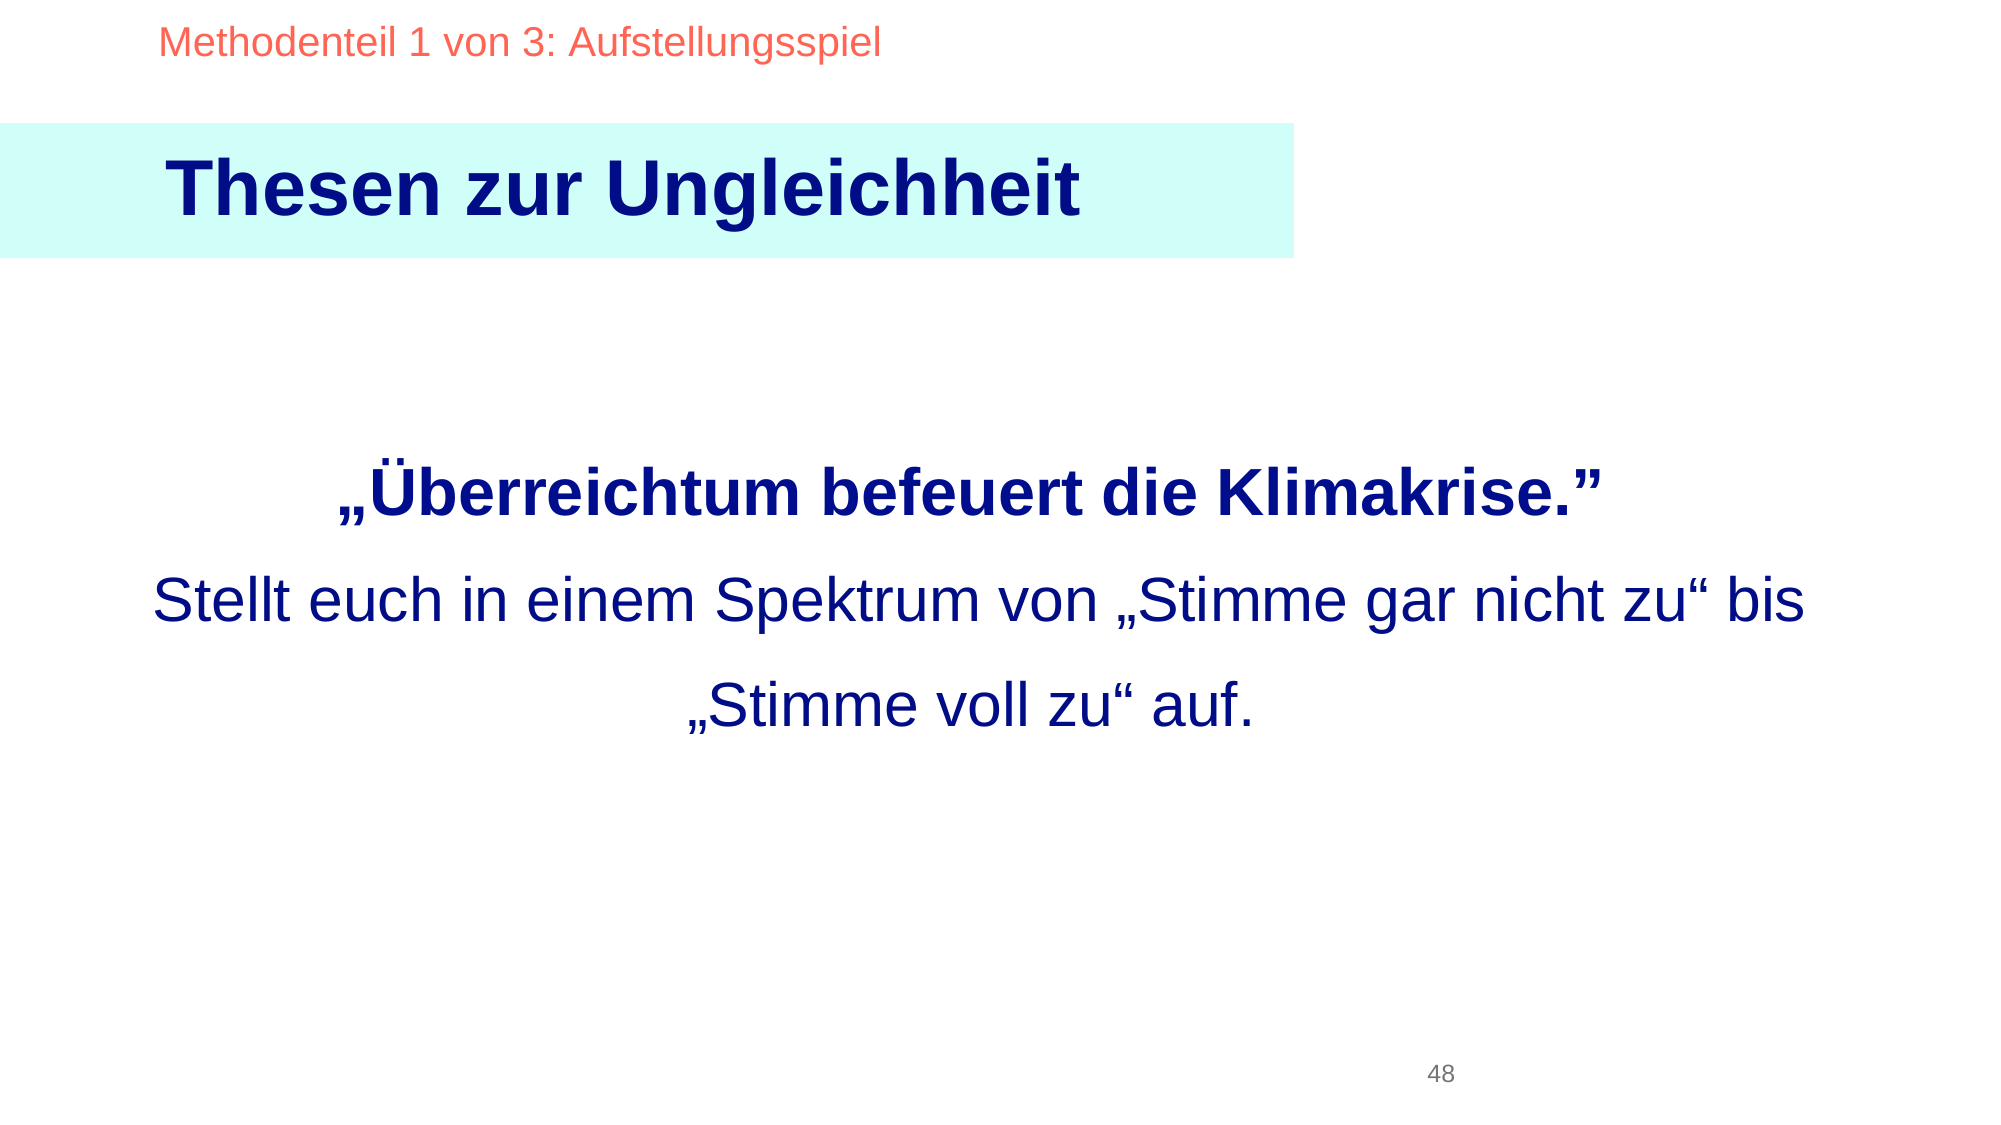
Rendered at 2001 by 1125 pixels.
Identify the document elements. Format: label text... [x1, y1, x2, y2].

list Thesen zur Ungleichheit [150, 126, 1146, 255]
list Methodenteil 1 von 3: Aufstellungsspiel [105, 12, 1242, 93]
list „Überreichtum befeuert die Klimakrise.” Stellt euch in einem Spektrum von „Stimme gar nicht zu“ bis „Stimme voll zu“ auf. [137, 299, 1863, 1065]
